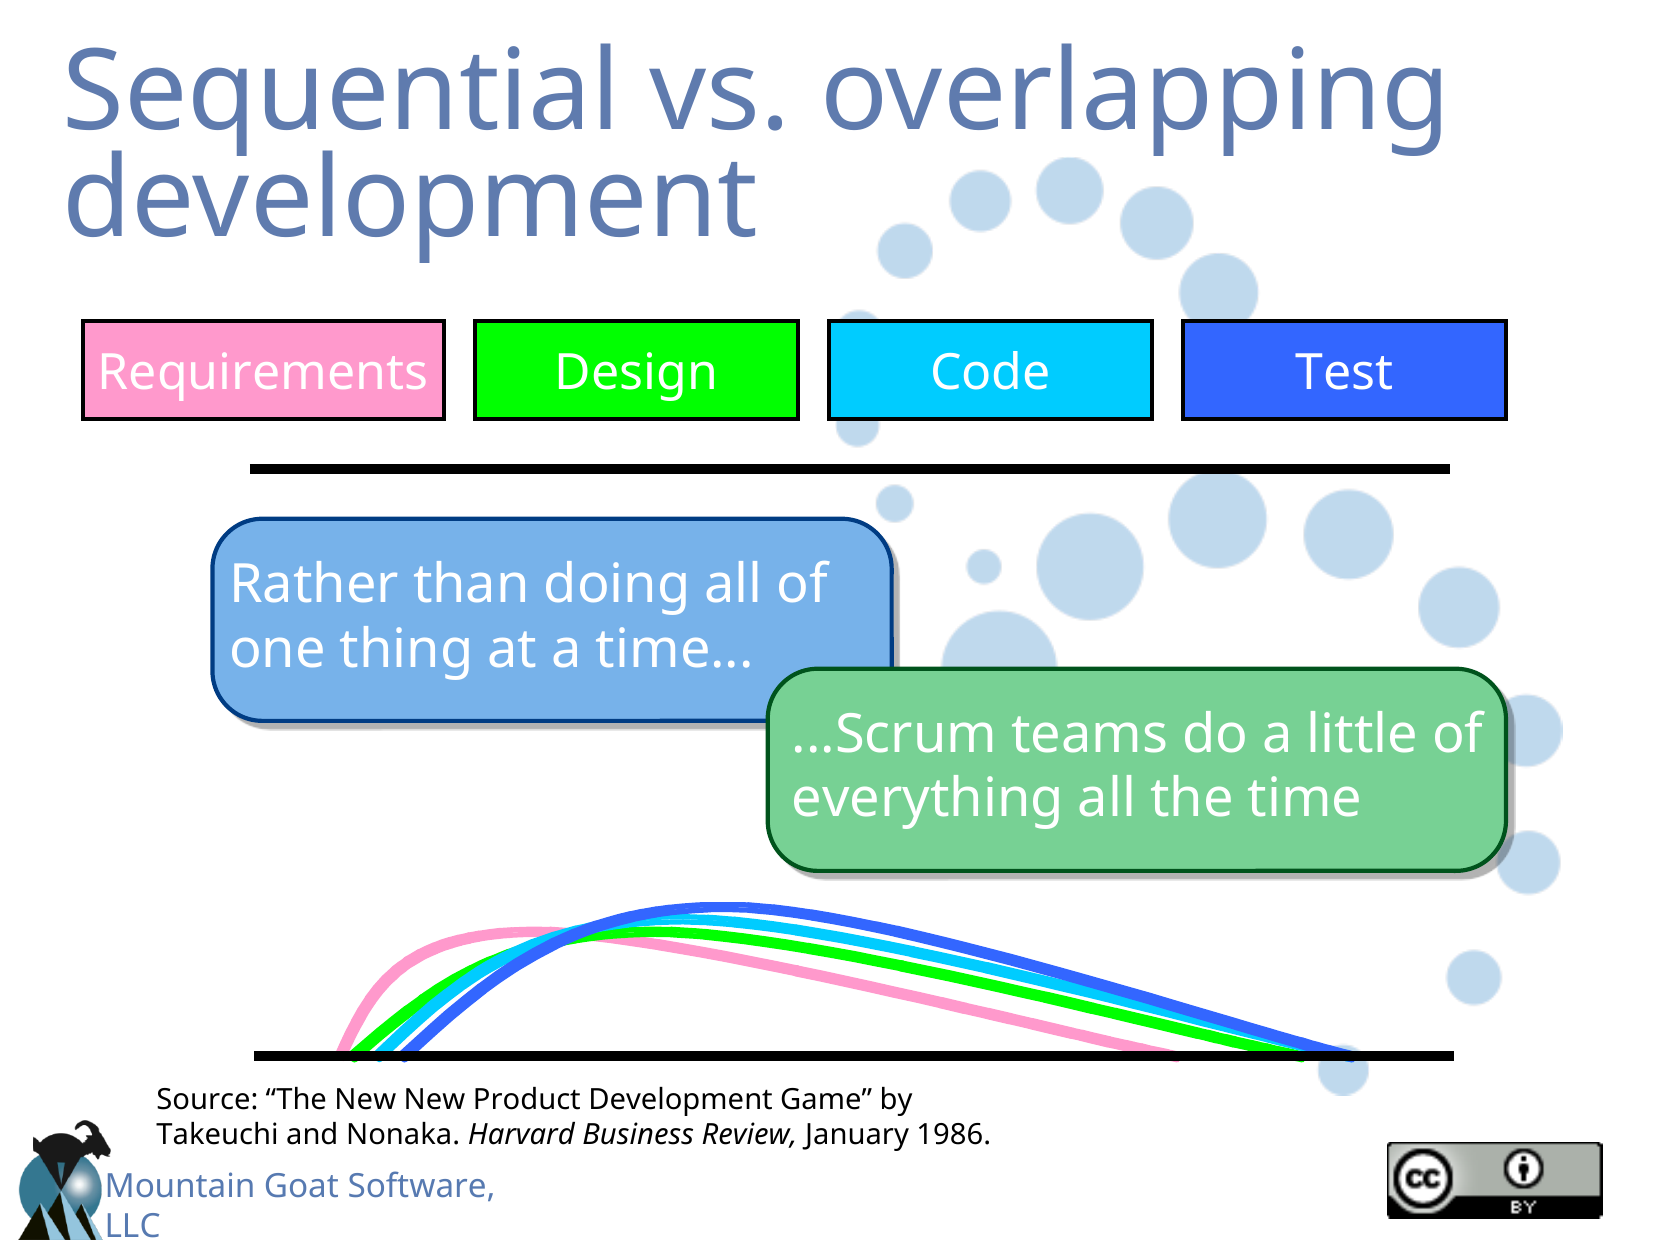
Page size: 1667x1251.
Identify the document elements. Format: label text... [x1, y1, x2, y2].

text_box Code [829, 320, 1153, 419]
text_box [921, 668, 1497, 689]
picture [335, 301, 1563, 1096]
picture [18, 1120, 111, 1240]
text_box Source: “The New New Product Development Game” by Takeuchi and Nonaka. Harvard Business Review, January 1986. [156, 1074, 1034, 1157]
title Sequential vs. overlapping development [56, 37, 1609, 301]
text_box ...Scrum teams do a little of everything all the time [783, 689, 1513, 913]
text_box [212, 542, 220, 698]
text_box Requirements [83, 320, 444, 419]
text_box [224, 703, 783, 857]
picture [1387, 1142, 1603, 1219]
text_box Design [474, 320, 798, 419]
text_box [222, 518, 882, 539]
text_box Test [1183, 320, 1507, 419]
text_box Rather than doing all of one thing at a time... [220, 539, 921, 703]
